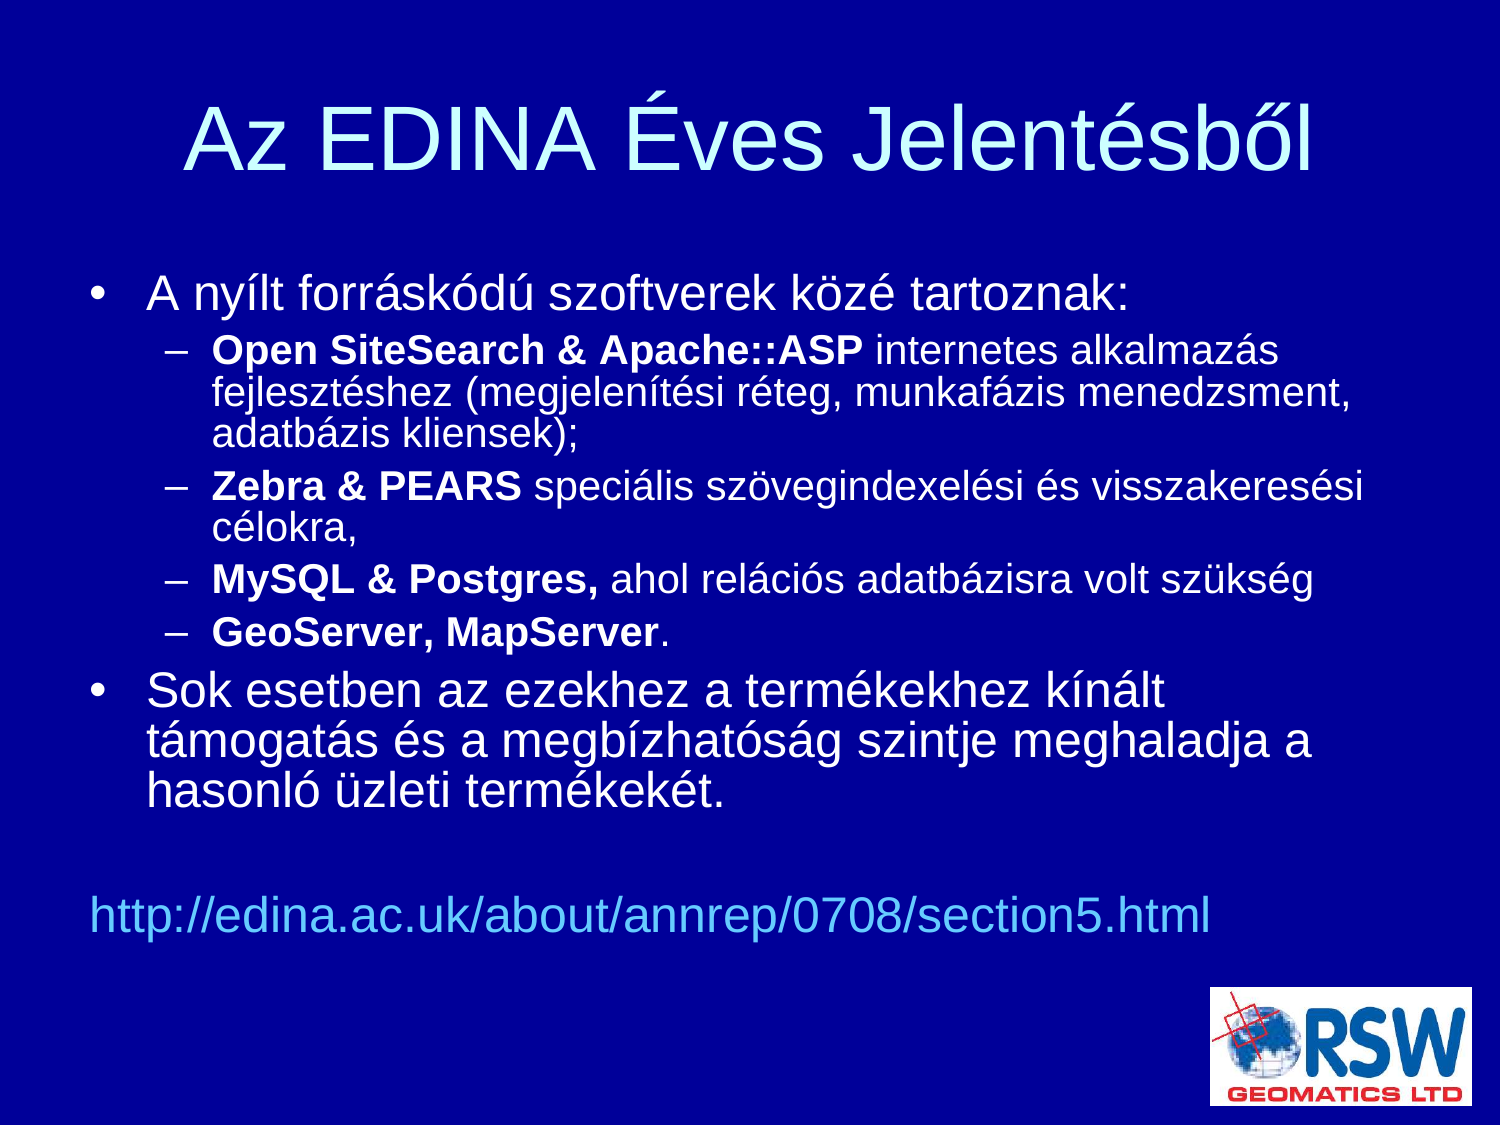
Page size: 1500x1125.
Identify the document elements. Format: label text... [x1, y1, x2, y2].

title Az EDINA Éves Jelentésből [75, 45, 1426, 233]
list A nyílt forráskódú szoftverek közé tartoznak: Open SiteSearch & Apache::ASP internetes alkalmazás fejlesztéshez (megjelenítési réteg, munkafázis menedzsment, adatbázis kliensek); Zebra & PEARS speciális szövegindexelési és visszakeresési célokra, MySQL & Postgres, ahol relációs adatbázisra volt szükség GeoServer, MapServer. Sok esetben az ezekhez a termékekhez kínált támogatás és a megbízhatóság szintje meghaladja a hasonló üzleti termékekét. http://edina.ac.uk/about/annrep/0708/section5.html [75, 262, 1426, 1005]
picture [1210, 987, 1472, 1106]
